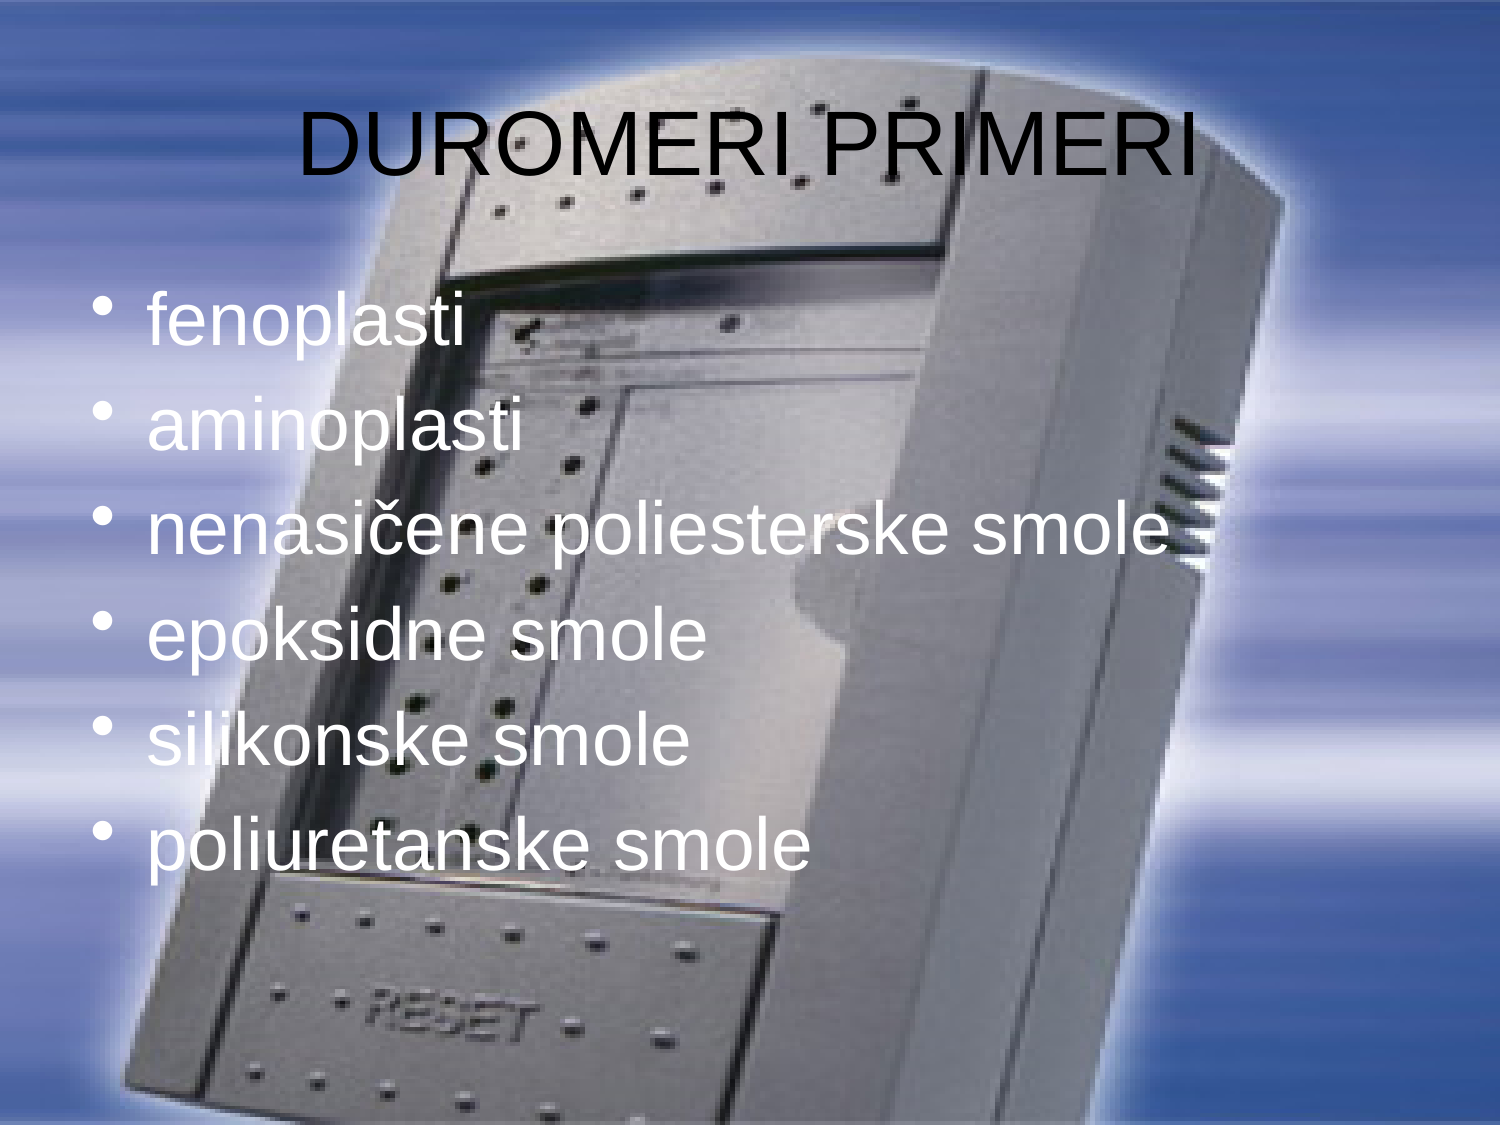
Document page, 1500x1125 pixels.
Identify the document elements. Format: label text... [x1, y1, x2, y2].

list fenoplasti aminoplasti nenasičene poliesterske smole epoksidne smole silikonske smole poliuretanske smole [75, 262, 1425, 1005]
title DUROMERI PRIMERI [75, 45, 1425, 233]
picture [0, 0, 1500, 1125]
